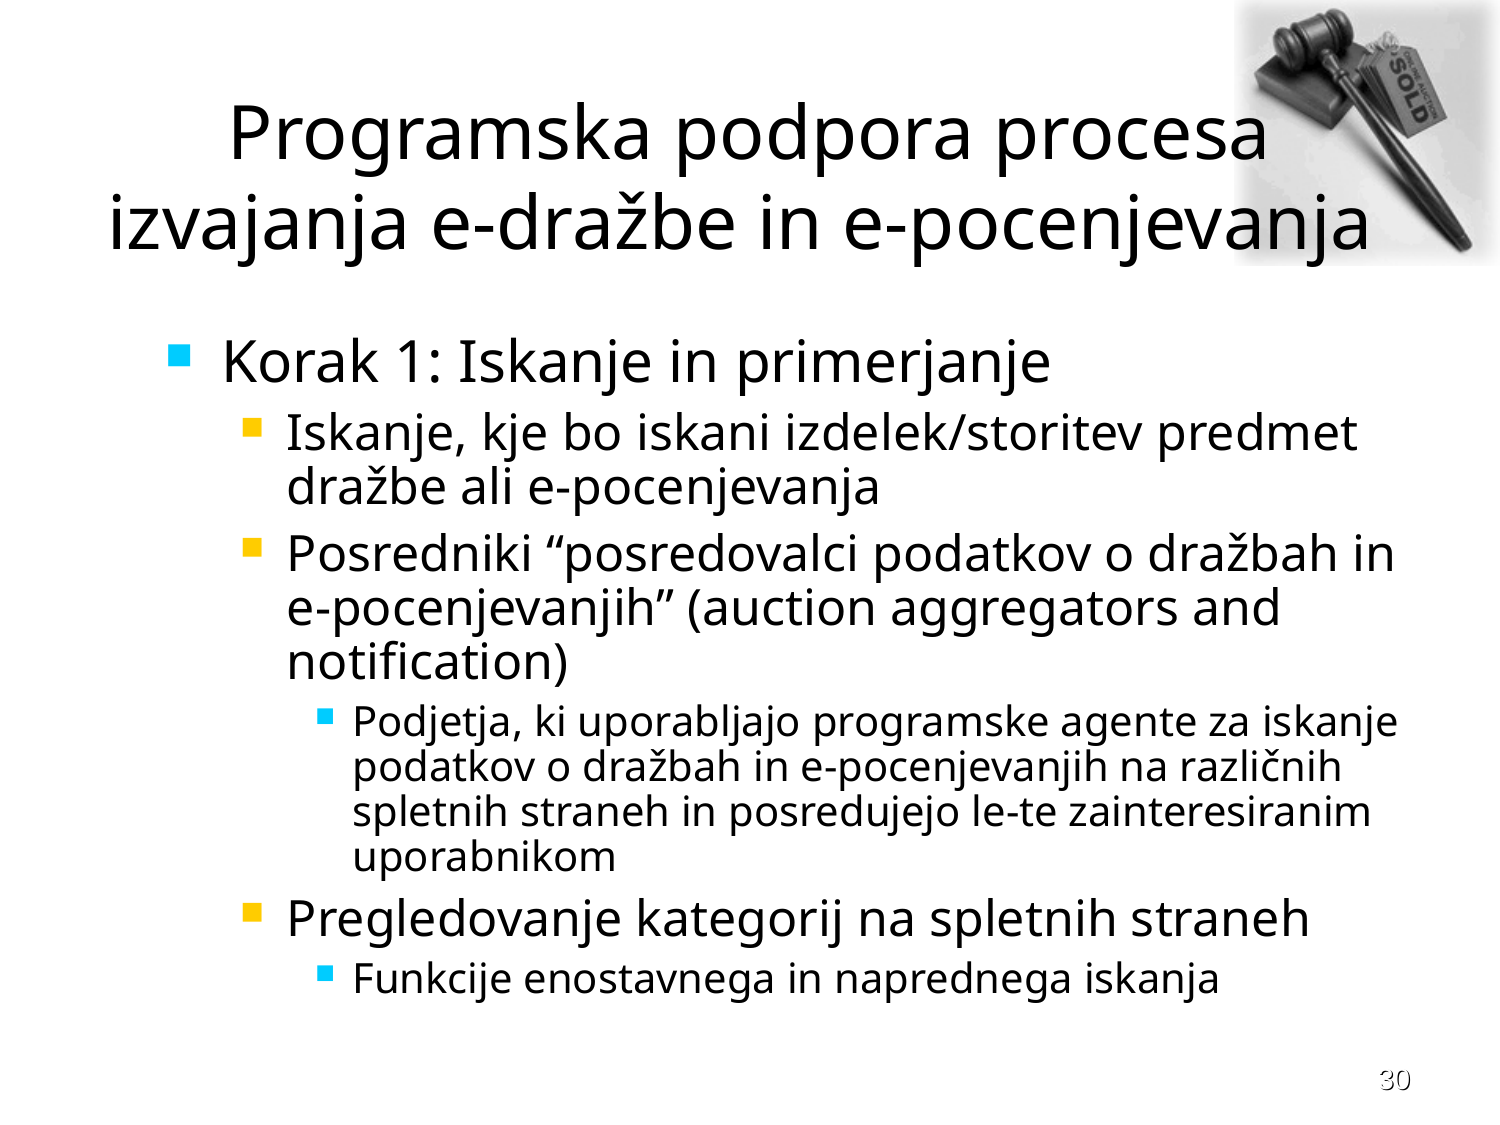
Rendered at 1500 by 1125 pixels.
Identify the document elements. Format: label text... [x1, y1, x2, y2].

text_box <number> [1074, 1038, 1426, 1103]
title Programska podpora procesa izvajanja e-dražbe in e-pocenjevanja [75, 62, 1426, 288]
picture [1234, 0, 1500, 266]
list Korak 1: Iskanje in primerjanje Iskanje, kje bo iskani izdelek/storitev predmet dražbe ali e-pocenjevanja Posredniki “posredovalci podatkov o dražbah in e-pocenjevanjih” (auction aggregators and notification) Podjetja, ki uporabljajo programske agente za iskanje podatkov o dražbah in e-pocenjevanjih na različnih spletnih straneh in posredujejo le-te zainteresiranim uporabnikom Pregledovanje kategorij na spletnih straneh Funkcije enostavnega in naprednega iskanja [149, 324, 1450, 1038]
